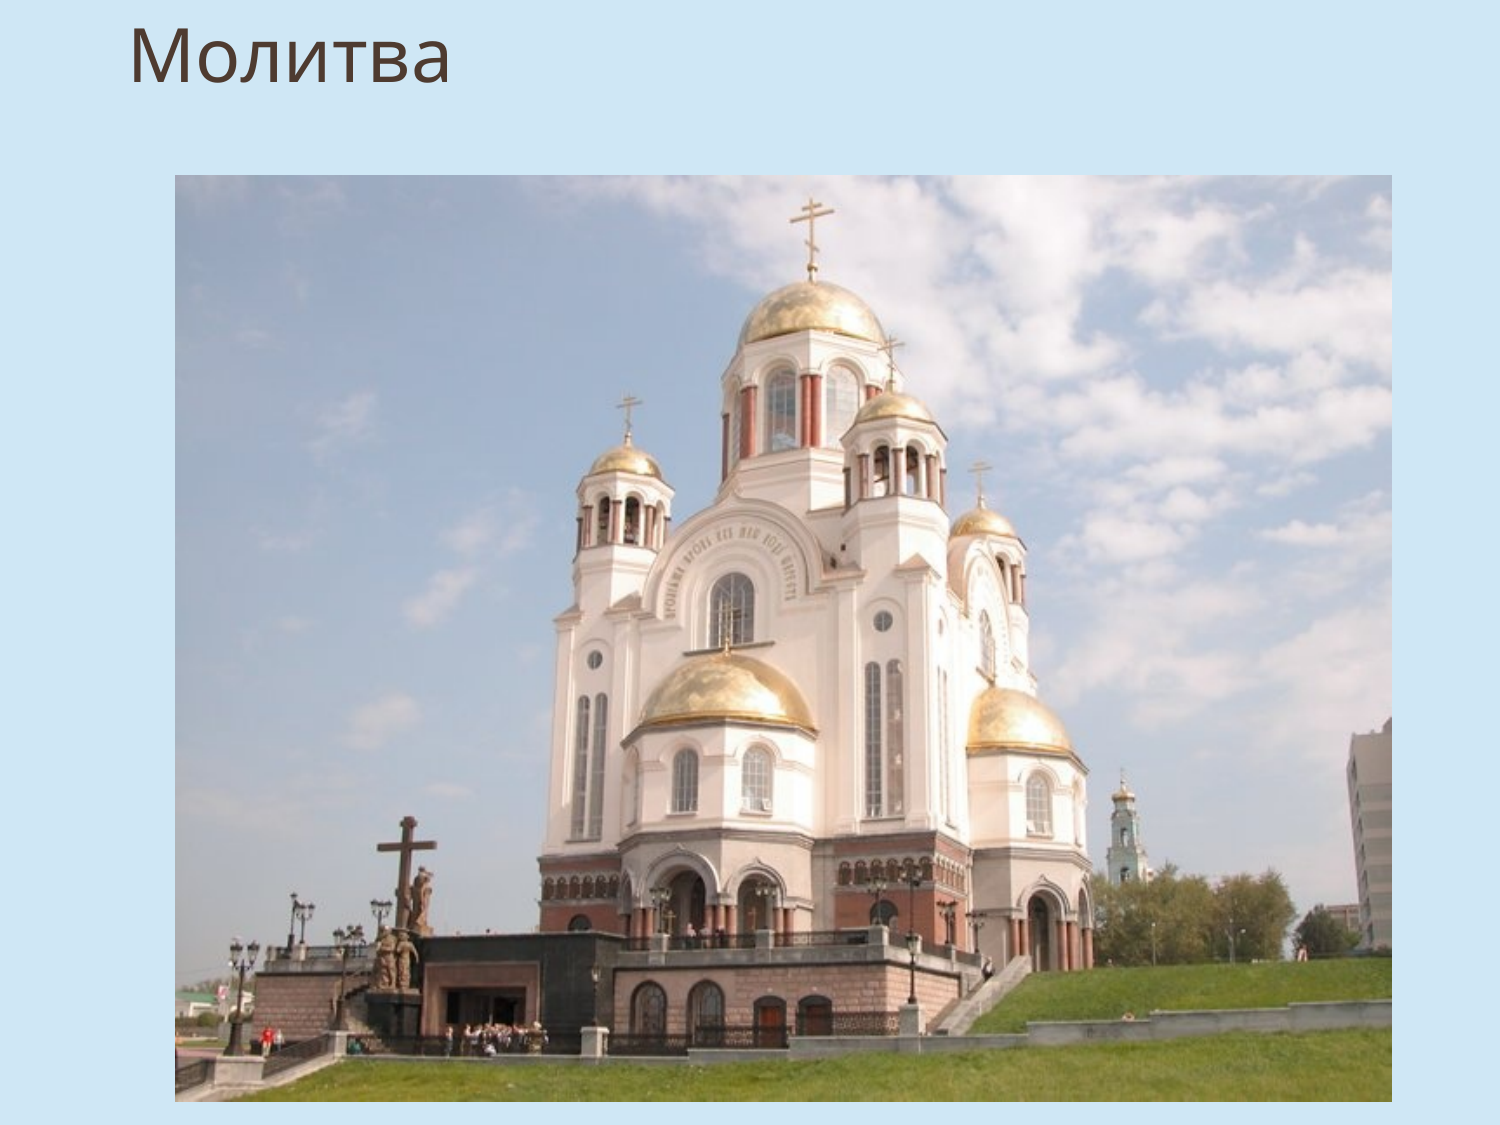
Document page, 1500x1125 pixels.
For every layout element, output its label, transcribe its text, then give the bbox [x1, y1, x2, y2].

title Молитва [112, 0, 1388, 176]
picture [175, 175, 1392, 1102]
